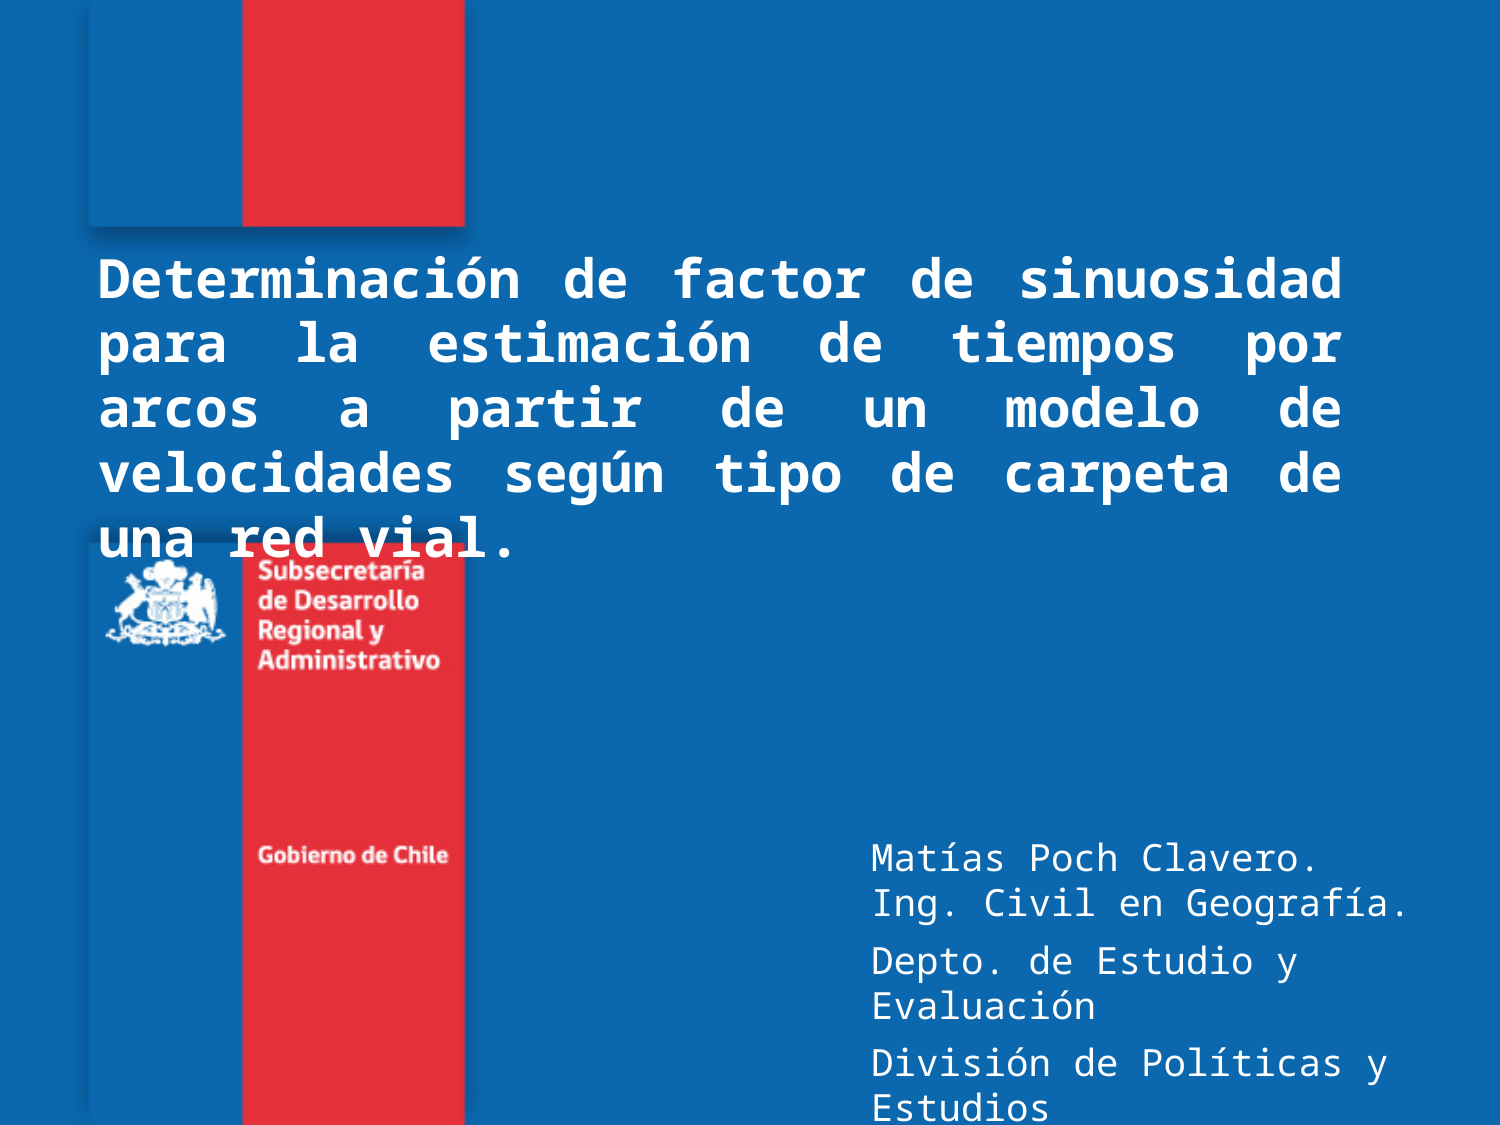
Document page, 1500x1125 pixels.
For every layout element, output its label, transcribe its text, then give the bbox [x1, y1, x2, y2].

text_box Matías Poch Clavero. Ing. Civil en Geografía. Depto. de Estudio y Evaluación División de Políticas y Estudios matias.poch@subdere.gov.cl [856, 826, 1477, 1105]
picture [0, 0, 1500, 1125]
title Determinación de factor de sinuosidad para la estimación de tiempos por arcos a partir de un modelo de velocidades según tipo de carpeta de una red vial. [83, 236, 1359, 512]
